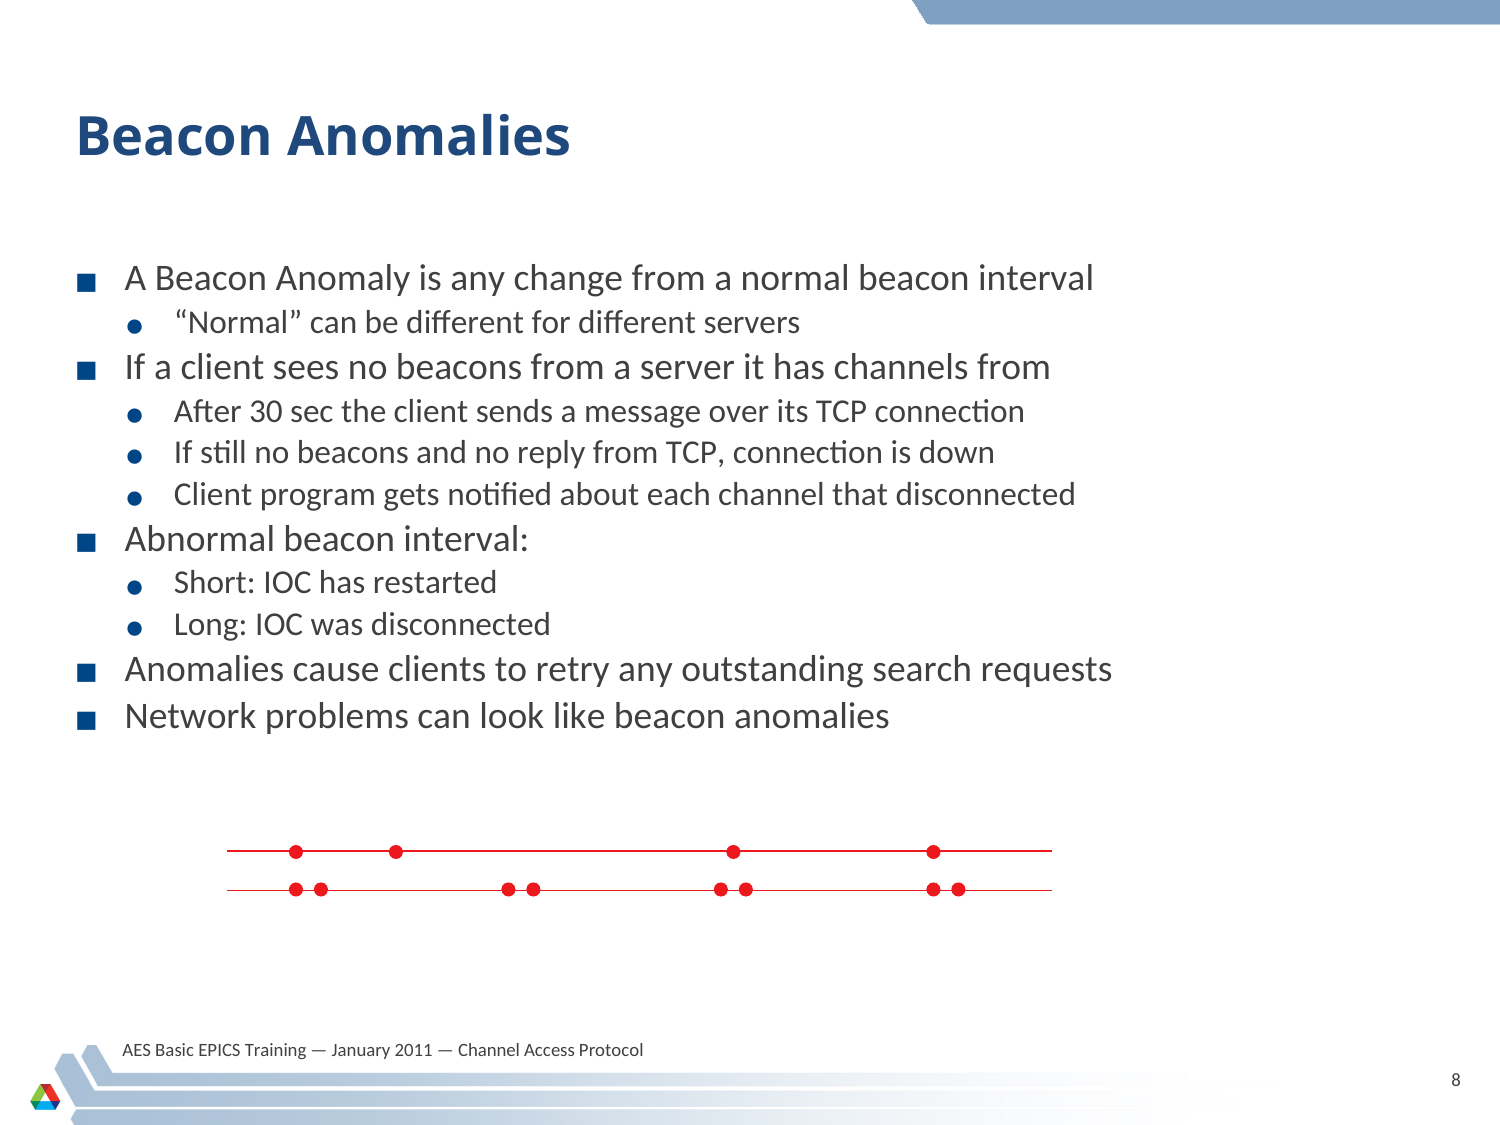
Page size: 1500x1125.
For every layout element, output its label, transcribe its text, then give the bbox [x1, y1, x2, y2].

text_box [527, 883, 540, 890]
text_box [290, 891, 302, 896]
text_box [715, 891, 727, 896]
text_box [927, 845, 940, 850]
text_box [727, 845, 740, 850]
text_box [502, 891, 515, 896]
title Beacon Anomalies [75, 103, 1426, 167]
text_box [952, 891, 965, 896]
text_box [289, 852, 303, 859]
text_box [289, 883, 303, 890]
text_box [927, 883, 940, 890]
text_box [502, 883, 515, 890]
text_box [739, 883, 753, 890]
text_box [314, 883, 328, 890]
text_box [727, 852, 740, 859]
text_box [390, 845, 402, 850]
text_box [290, 845, 302, 850]
text_box [714, 883, 728, 890]
text_box [927, 852, 940, 859]
text_box [952, 883, 965, 890]
text_box [315, 891, 327, 896]
picture [0, 0, 1500, 26]
text_box [927, 891, 940, 896]
text_box [740, 891, 752, 896]
list A Beacon Anomaly is any change from a normal beacon interval “Normal” can be different for different servers If a client sees no beacons from a server it has channels from After 30 sec the client sends a message over its TCP connection If still no beacons and no reply from TCP, connection is down Client program gets notified about each channel that disconnected Abnormal beacon interval: Short: IOC has restarted Long: IOC was disconnected Anomalies cause clients to retry any outstanding search requests Network problems can look like beacon anomalies [75, 262, 1426, 799]
text_box [527, 891, 540, 896]
text_box [389, 852, 403, 859]
picture [0, 1037, 1500, 1125]
